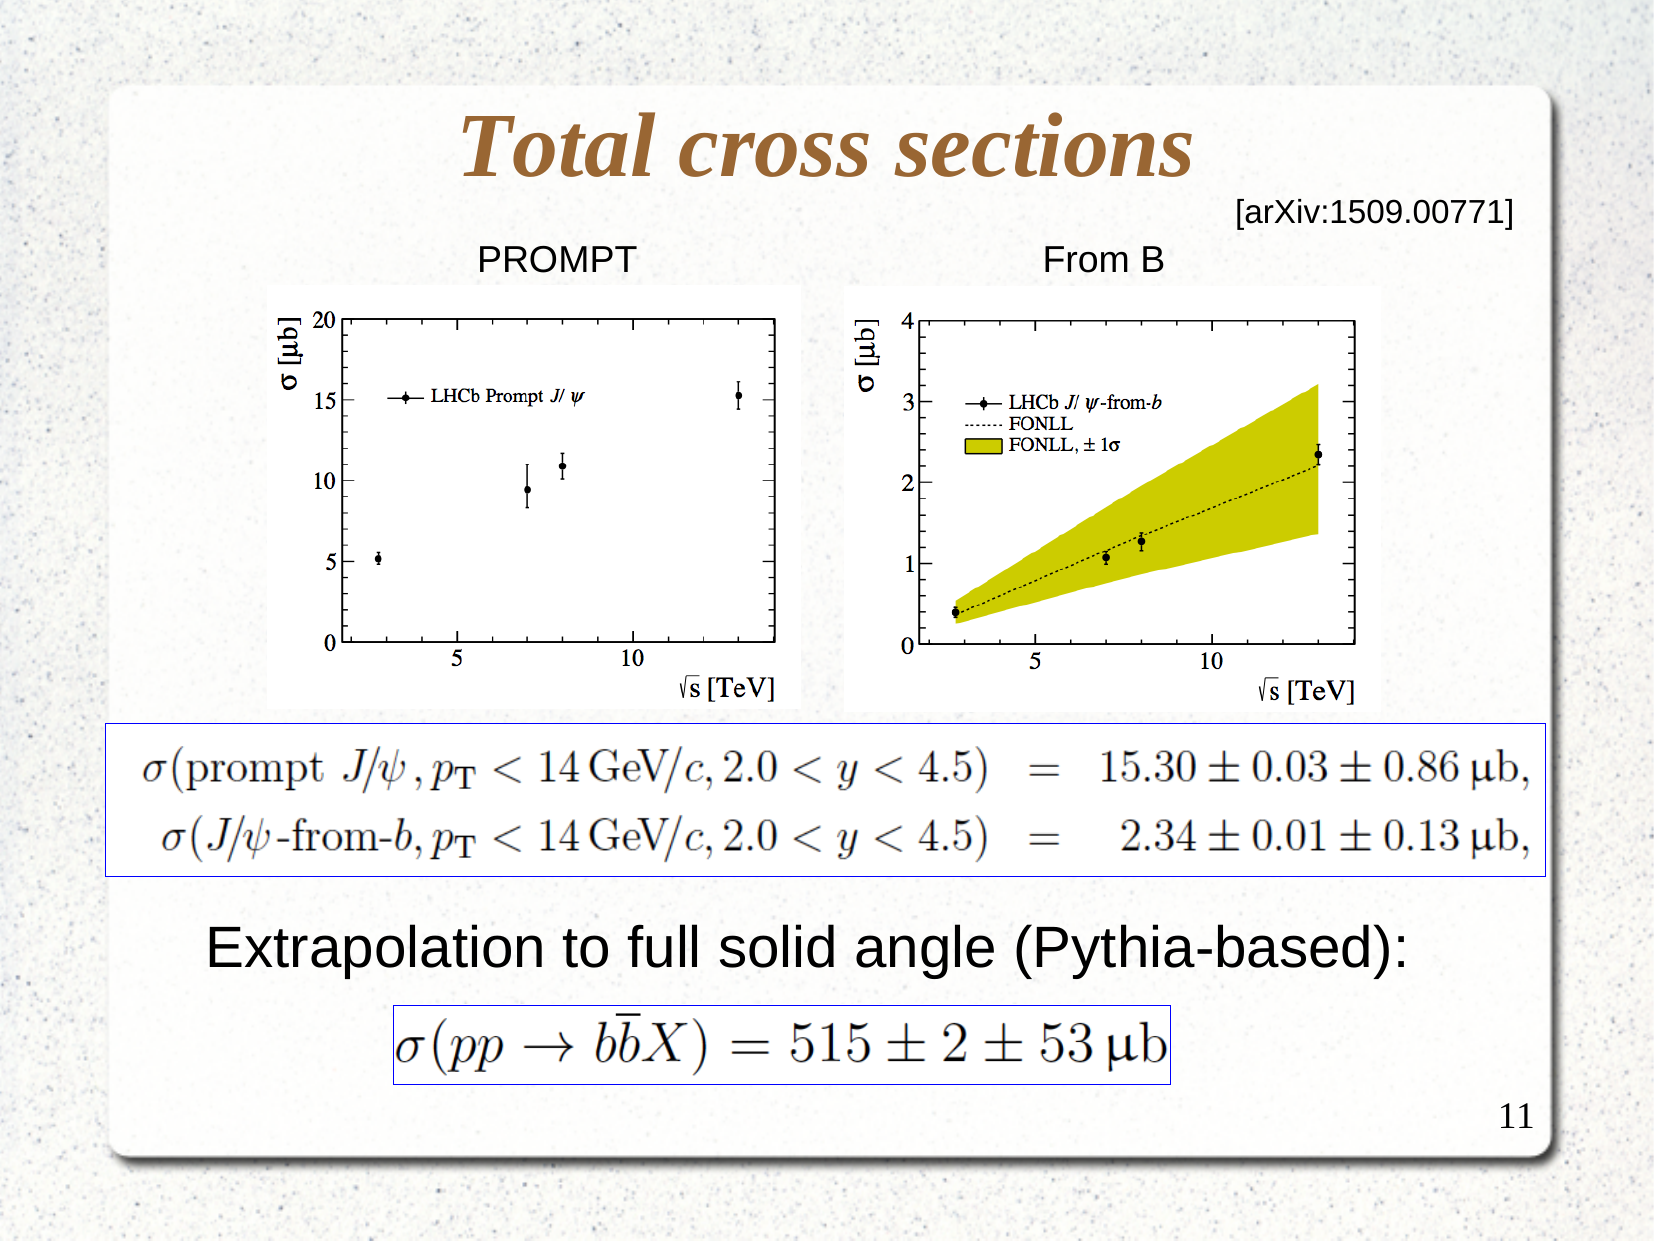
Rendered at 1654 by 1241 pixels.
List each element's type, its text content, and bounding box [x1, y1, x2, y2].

title Total cross sections [118, 95, 1536, 197]
text_box [arXiv:1509.00771] [1220, 185, 1536, 246]
text_box PROMPT [462, 231, 653, 289]
text_box From B [1027, 231, 1181, 289]
list Extrapolation to full solid angle (Pythia-based): [135, 915, 1546, 1081]
picture [0, 0, 1654, 1241]
